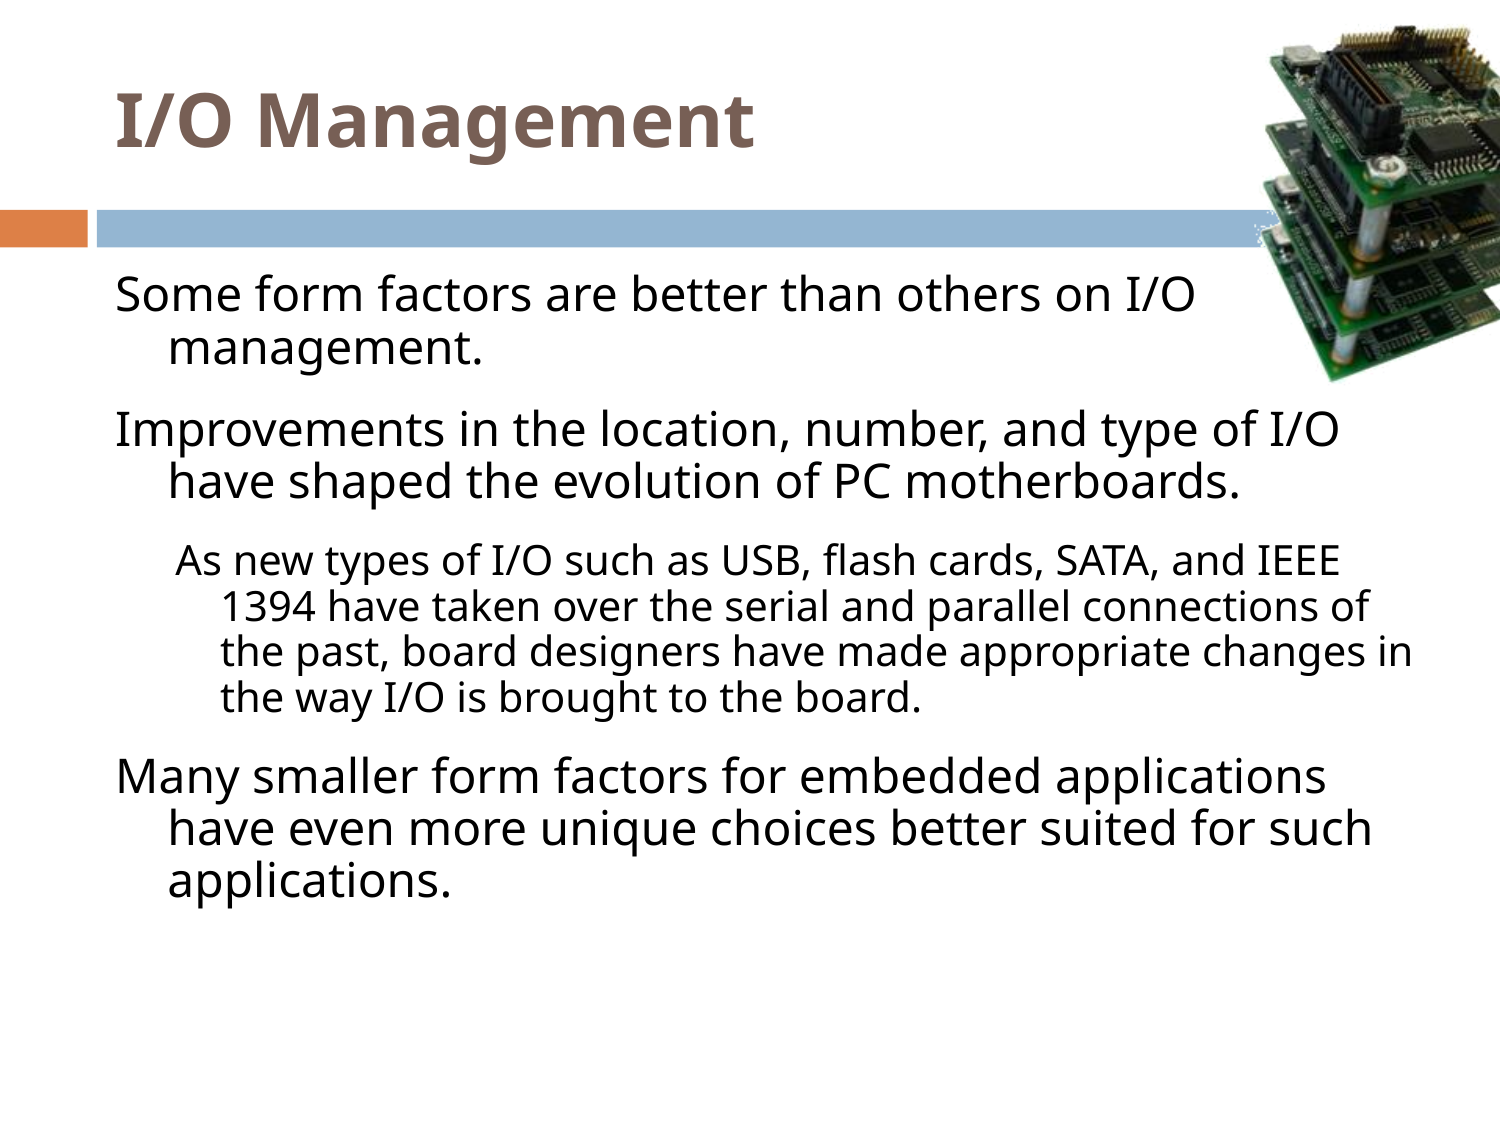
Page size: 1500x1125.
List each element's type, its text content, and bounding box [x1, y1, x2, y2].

title I/O Management [100, 37, 1203, 201]
list Some form factors are better than others on I/O management. Improvements in the location, number, and type of I/O have shaped the evolution of PC motherboards. As new types of I/O such as USB, flash cards, SATA, and IEEE 1394 have taken over the serial and parallel connections of the past, board designers have made appropriate changes in the way I/O is brought to the board. Many smaller form factors for embedded applications have even more unique choices better suited for such applications. [100, 262, 1438, 1001]
picture [1203, 0, 1500, 415]
